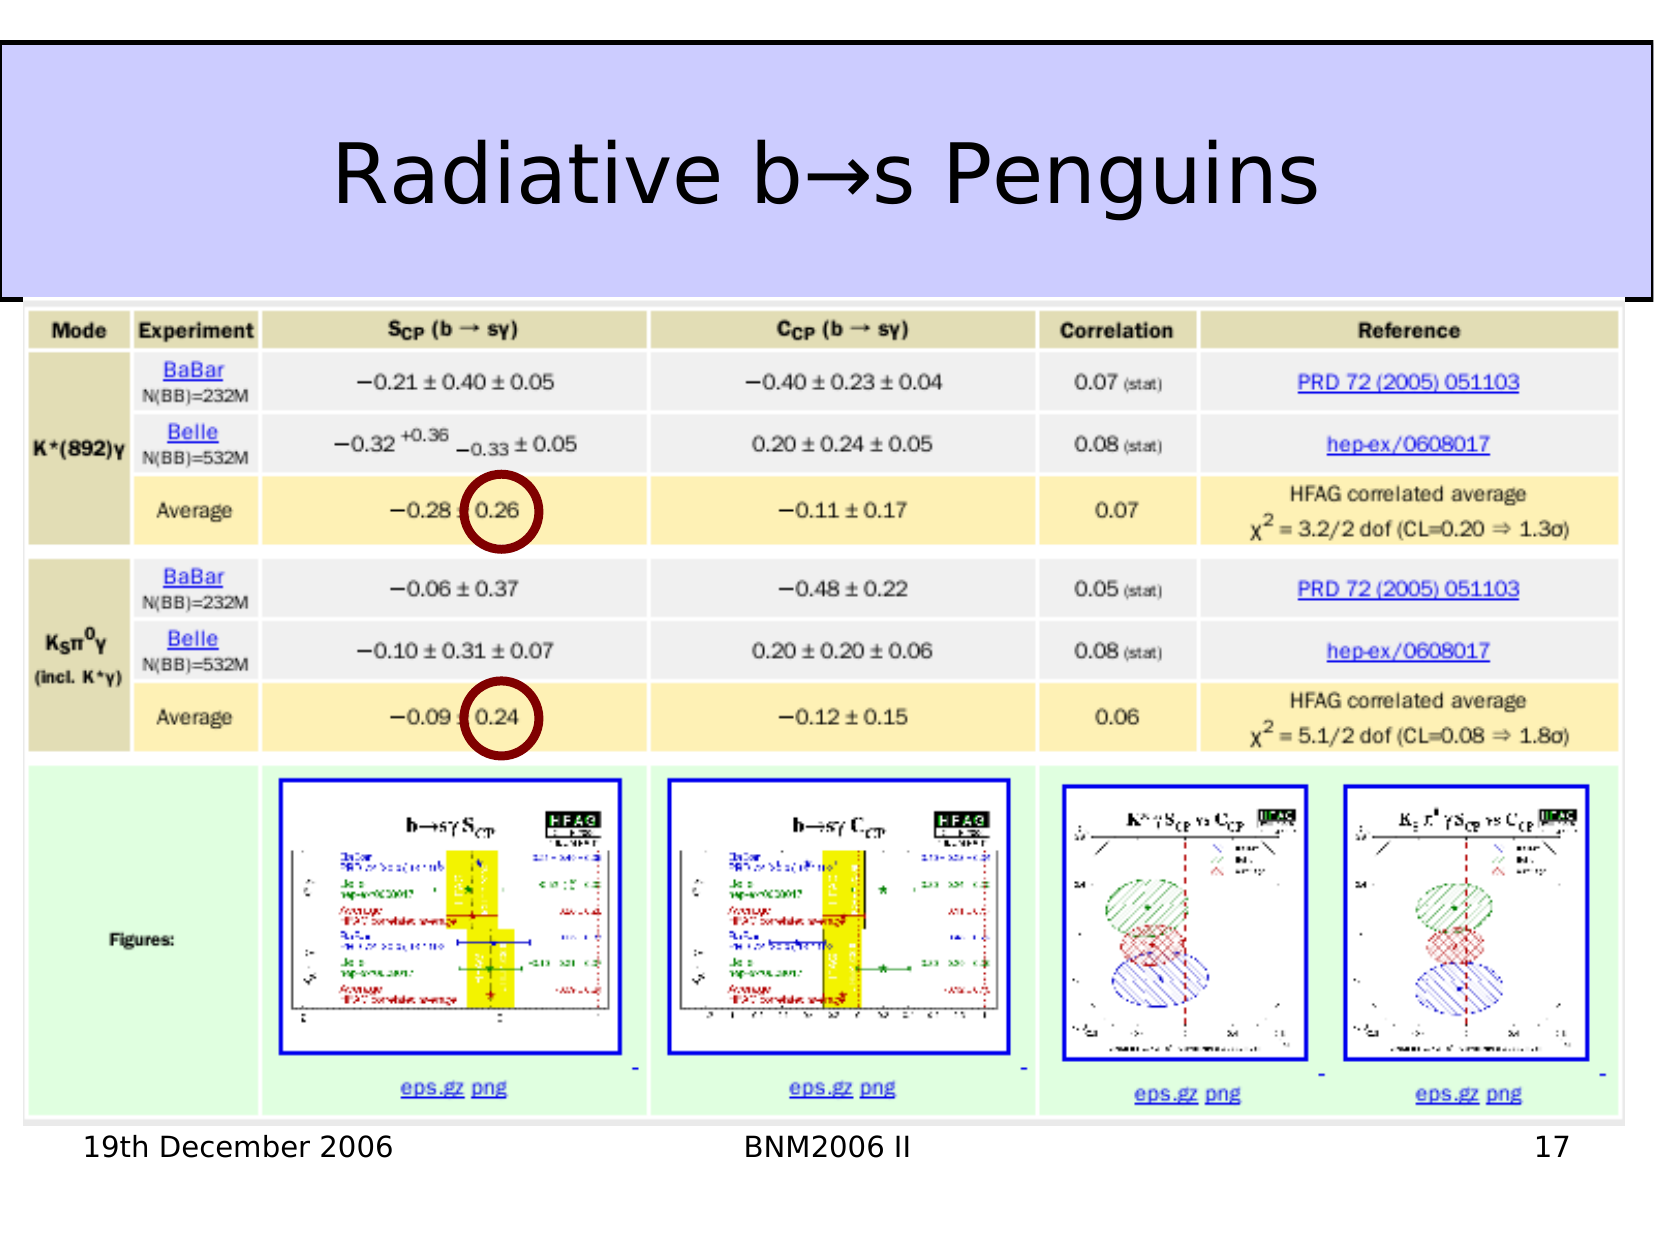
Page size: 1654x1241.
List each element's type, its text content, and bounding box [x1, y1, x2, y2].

picture [23, 297, 1625, 1126]
title Radiative b→s Penguins [0, 42, 1654, 300]
